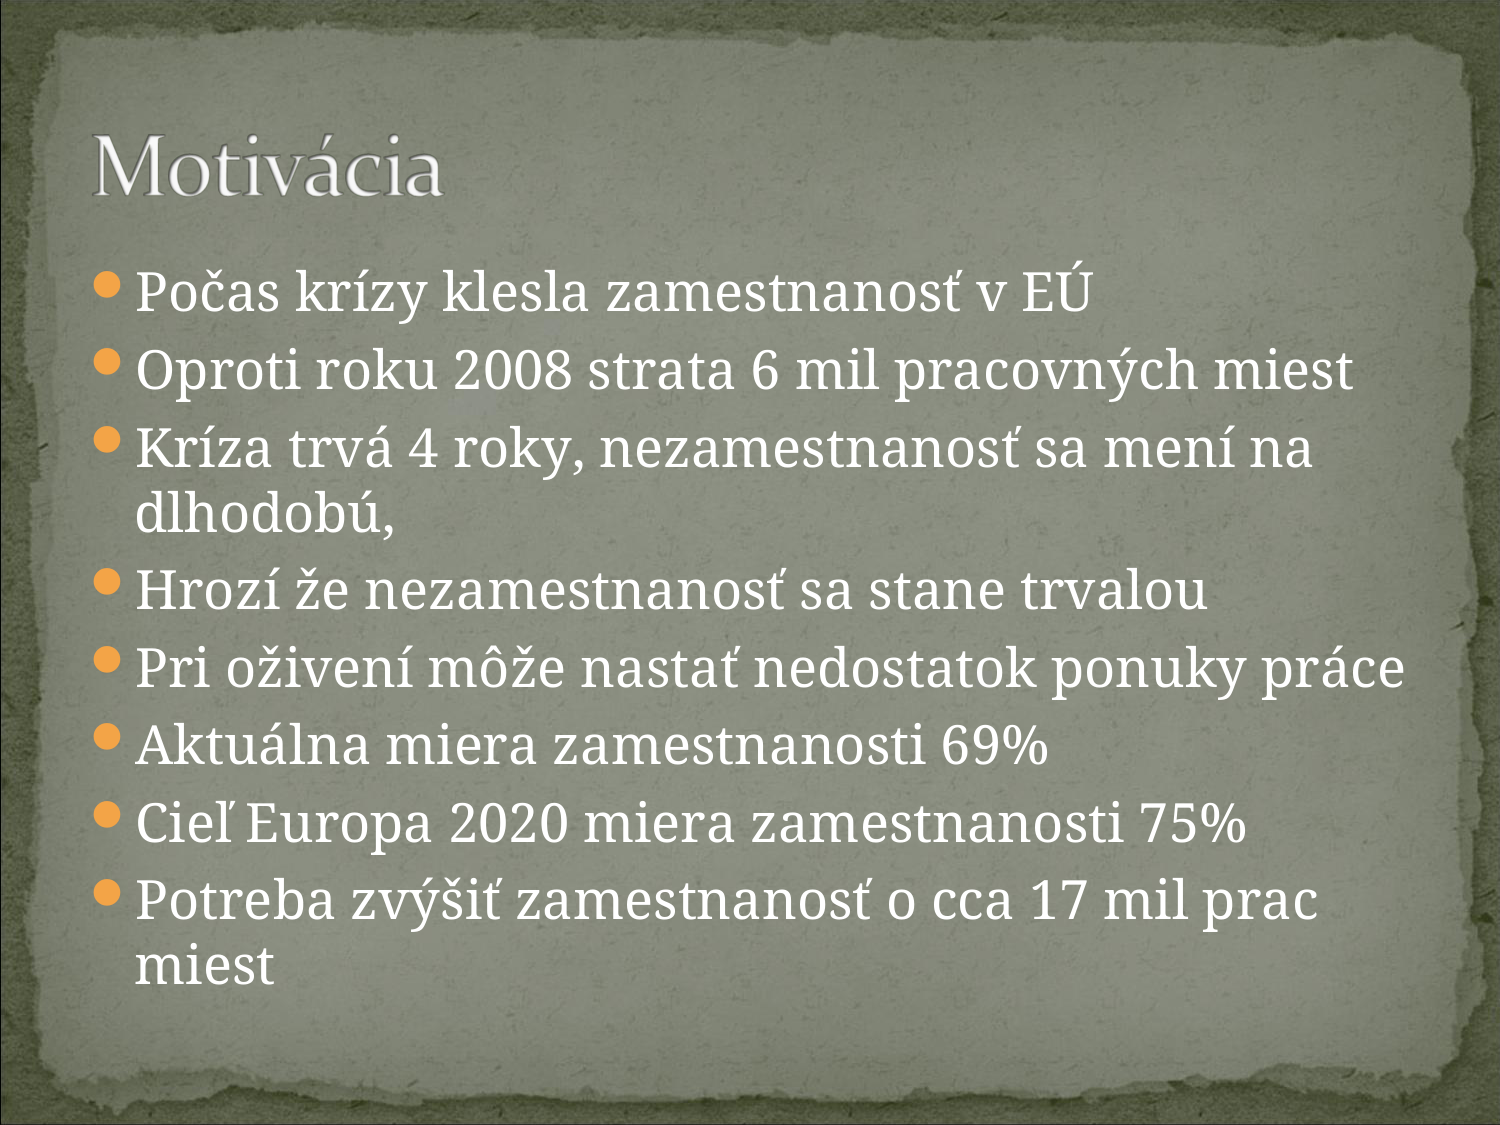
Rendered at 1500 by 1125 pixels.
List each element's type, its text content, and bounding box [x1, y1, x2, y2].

picture [0, 0, 1500, 1125]
text_box [35, 23, 1427, 227]
list Počas krízy klesla zamestnanosť v EÚ Oproti roku 2008 strata 6 mil pracovných miest Kríza trvá 4 roky, nezamestnanosť sa mení na dlhodobú, Hrozí že nezamestnanosť sa stane trvalou Pri oživení môže nastať nedostatok ponuky práce Aktuálna miera zamestnanosti 69% Cieľ Europa 2020 miera zamestnanosti 75% Potreba zvýšiť zamestnanosť o cca 17 mil prac miest [75, 249, 1426, 1125]
